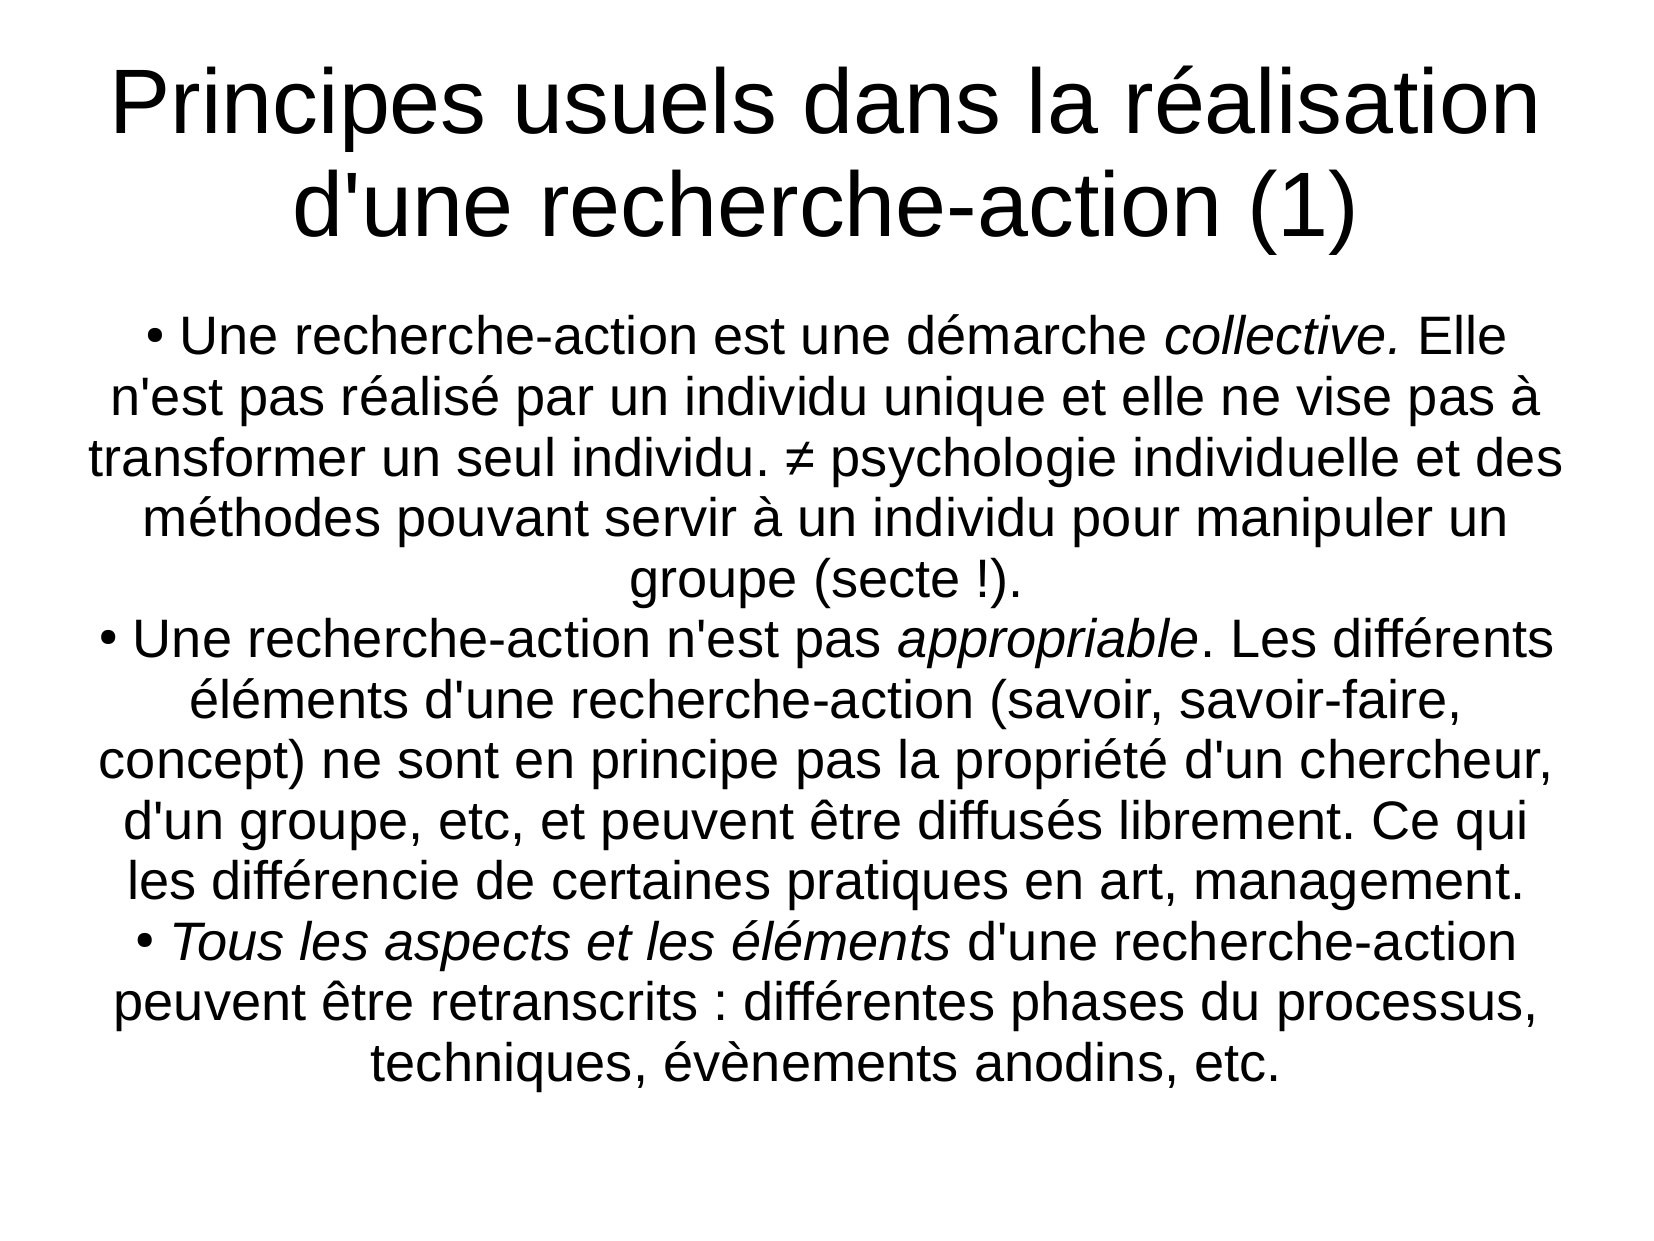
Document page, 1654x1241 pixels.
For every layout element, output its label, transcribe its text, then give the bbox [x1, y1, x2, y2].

subtitle Une recherche-action est une démarche collective. Elle n'est pas réalisé par un individu unique et elle ne vise pas à transformer un seul individu. ≠ psychologie individuelle et des méthodes pouvant servir à un individu pour manipuler un groupe (secte !). Une recherche-action n'est pas appropriable. Les différents éléments d'une recherche-action (savoir, savoir-faire, concept) ne sont en principe pas la propriété d'un chercheur, d'un groupe, etc, et peuvent être diffusés librement. Ce qui les différencie de certaines pratiques en art, management. Tous les aspects et les éléments d'une recherche-action peuvent être retranscrits : différentes phases du processus, techniques, évènements anodins, etc. [82, 297, 1571, 1102]
title Principes usuels dans la réalisation d'une recherche-action (1) [82, 50, 1571, 256]
